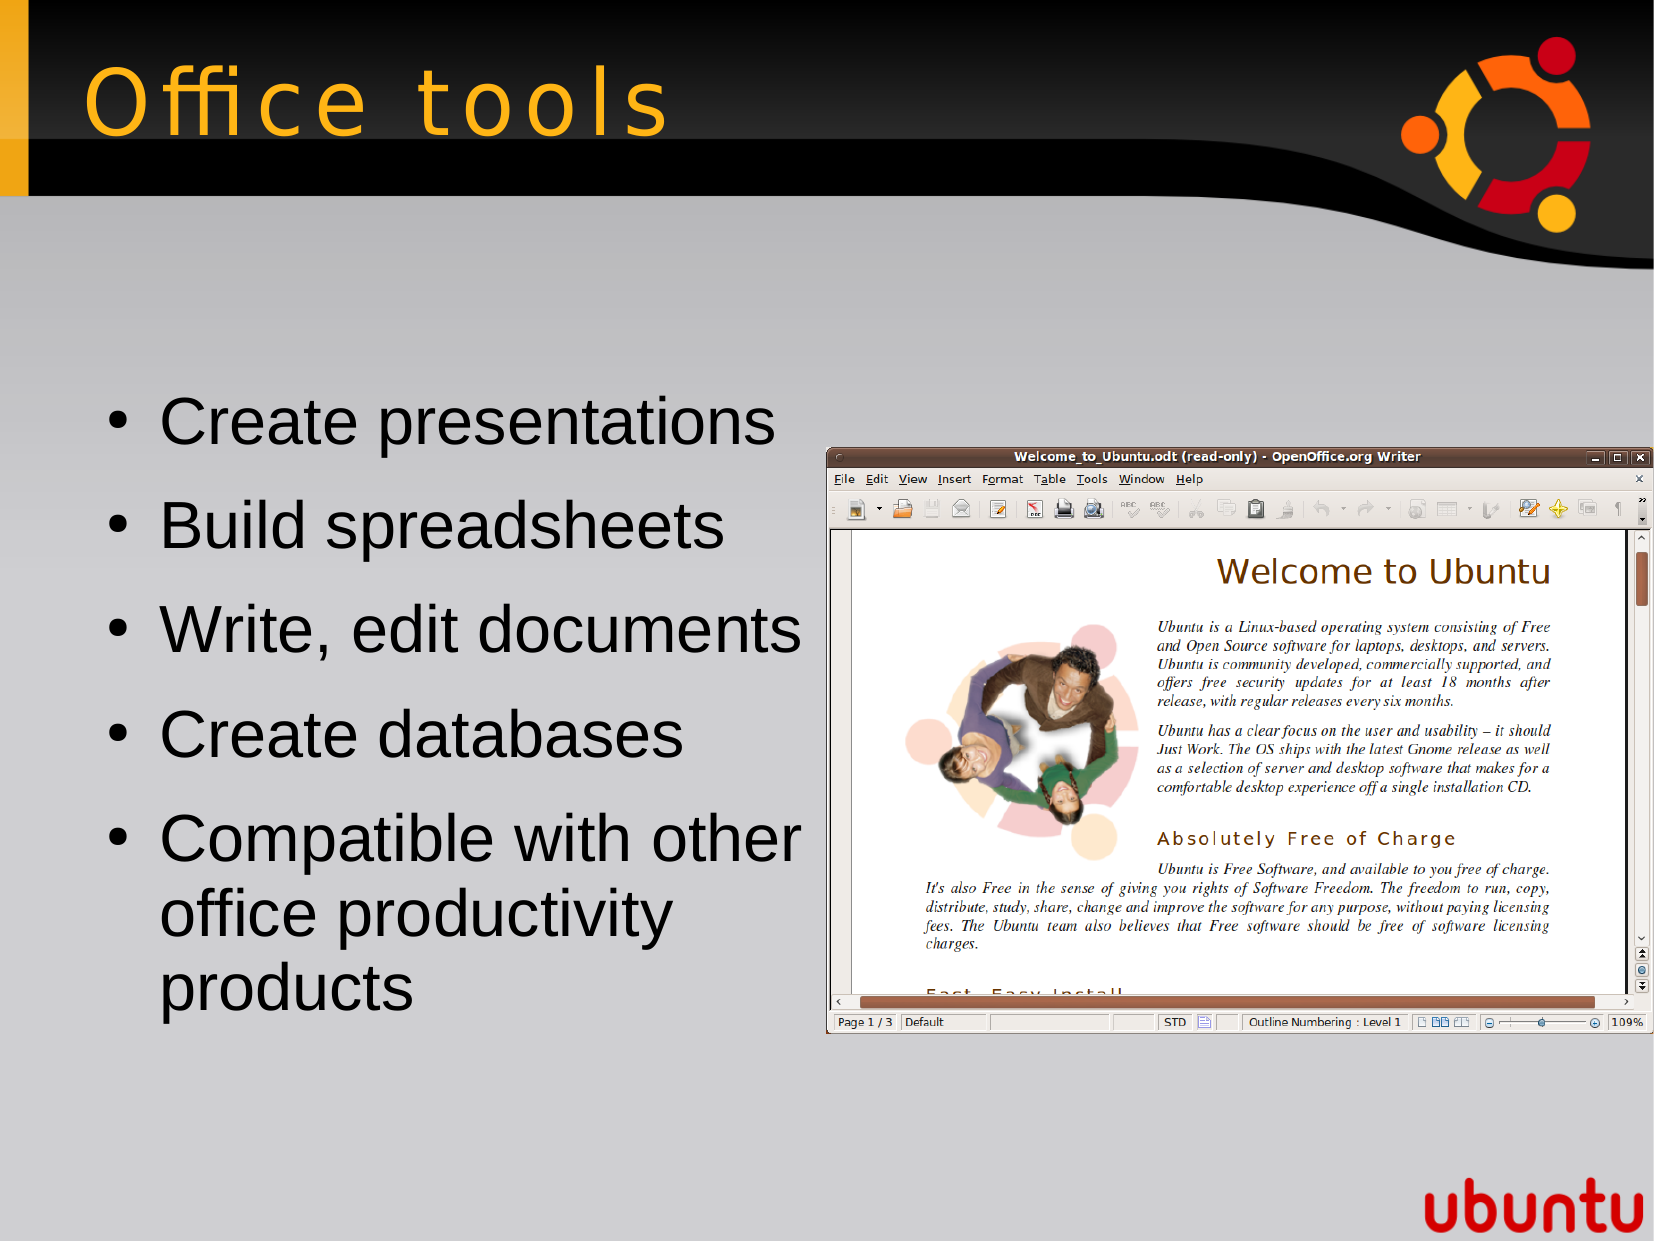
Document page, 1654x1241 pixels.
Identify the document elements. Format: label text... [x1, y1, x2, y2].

title Office tools [82, 0, 1654, 208]
picture [0, 0, 1654, 1241]
list Create presentations Build spreadsheets Write, edit documents Create databases Compatible with other office productivity products [88, 383, 827, 1143]
